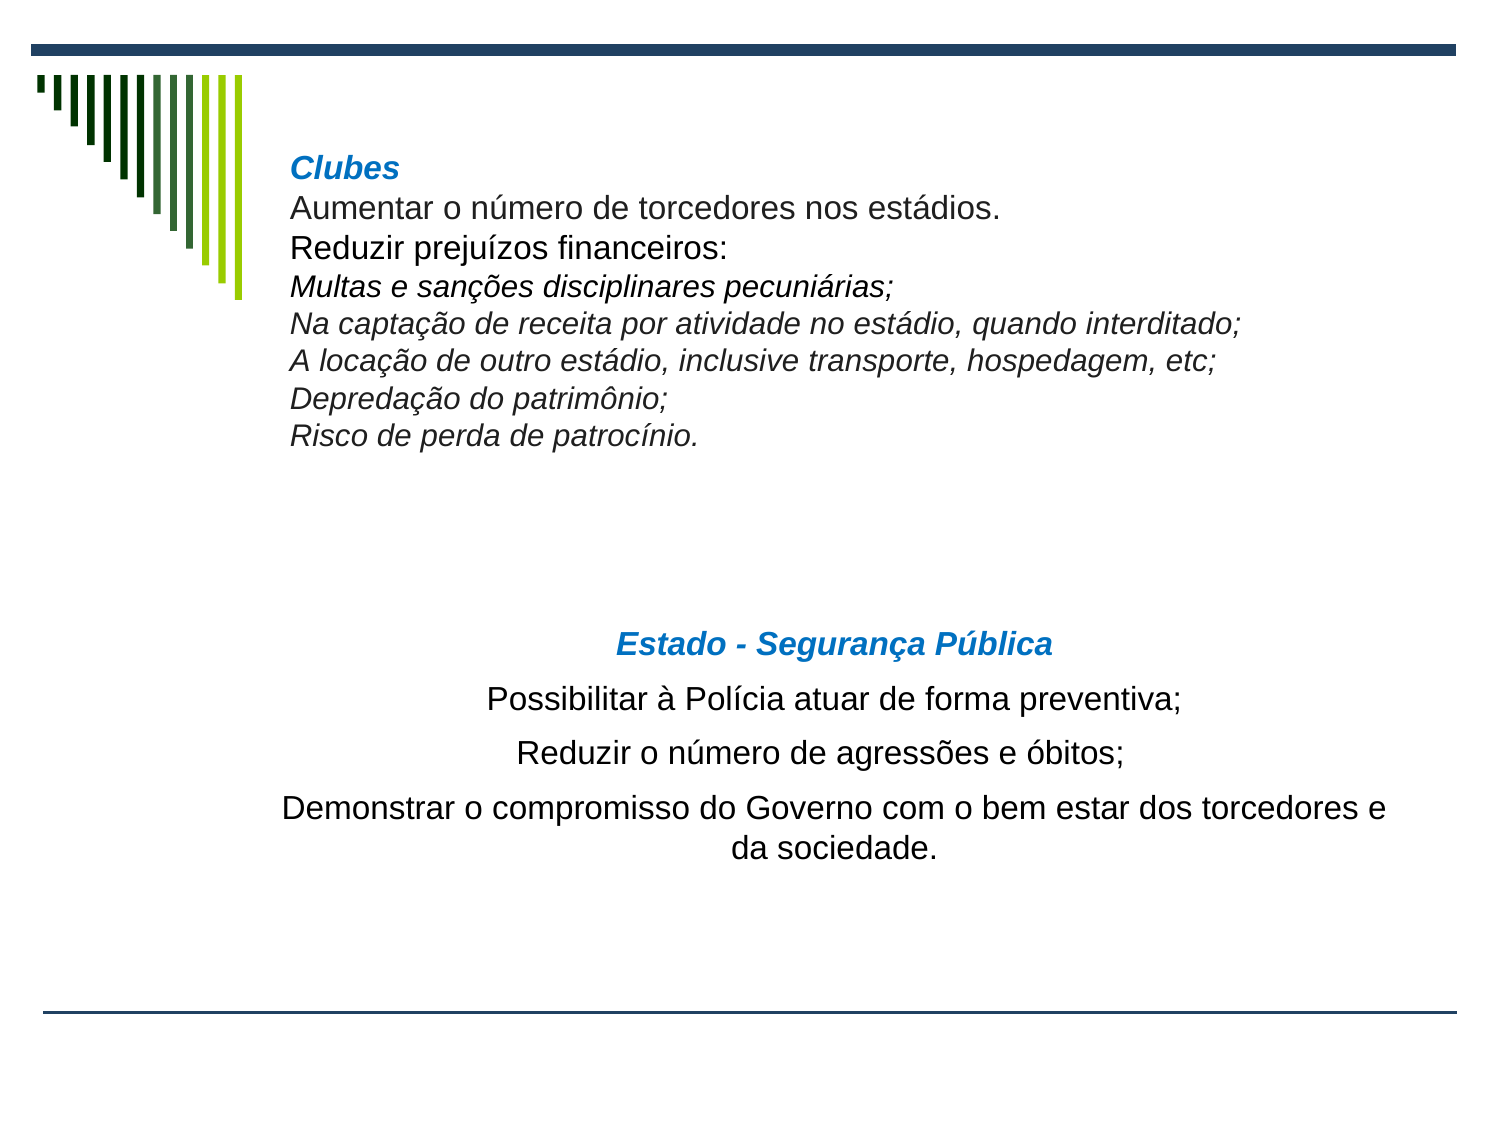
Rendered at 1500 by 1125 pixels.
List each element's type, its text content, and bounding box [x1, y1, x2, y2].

title Clubes Aumentar o número de torcedores nos estádios. Reduzir prejuízos financeiros: Multas e sanções disciplinares pecuniárias; Na captação de receita por atividade no estádio, quando interditado; A locação de outro estádio, inclusive transporte, hospedagem, etc; Depredação do patrimônio; Risco de perda de patrocínio. [274, 138, 1425, 461]
subtitle Estado - Segurança Pública Possibilitar à Polícia atuar de forma preventiva; Reduzir o número de agressões e óbitos; Demonstrar o compromisso do Governo com o bem estar dos torcedores e da sociedade. [259, 496, 1410, 993]
